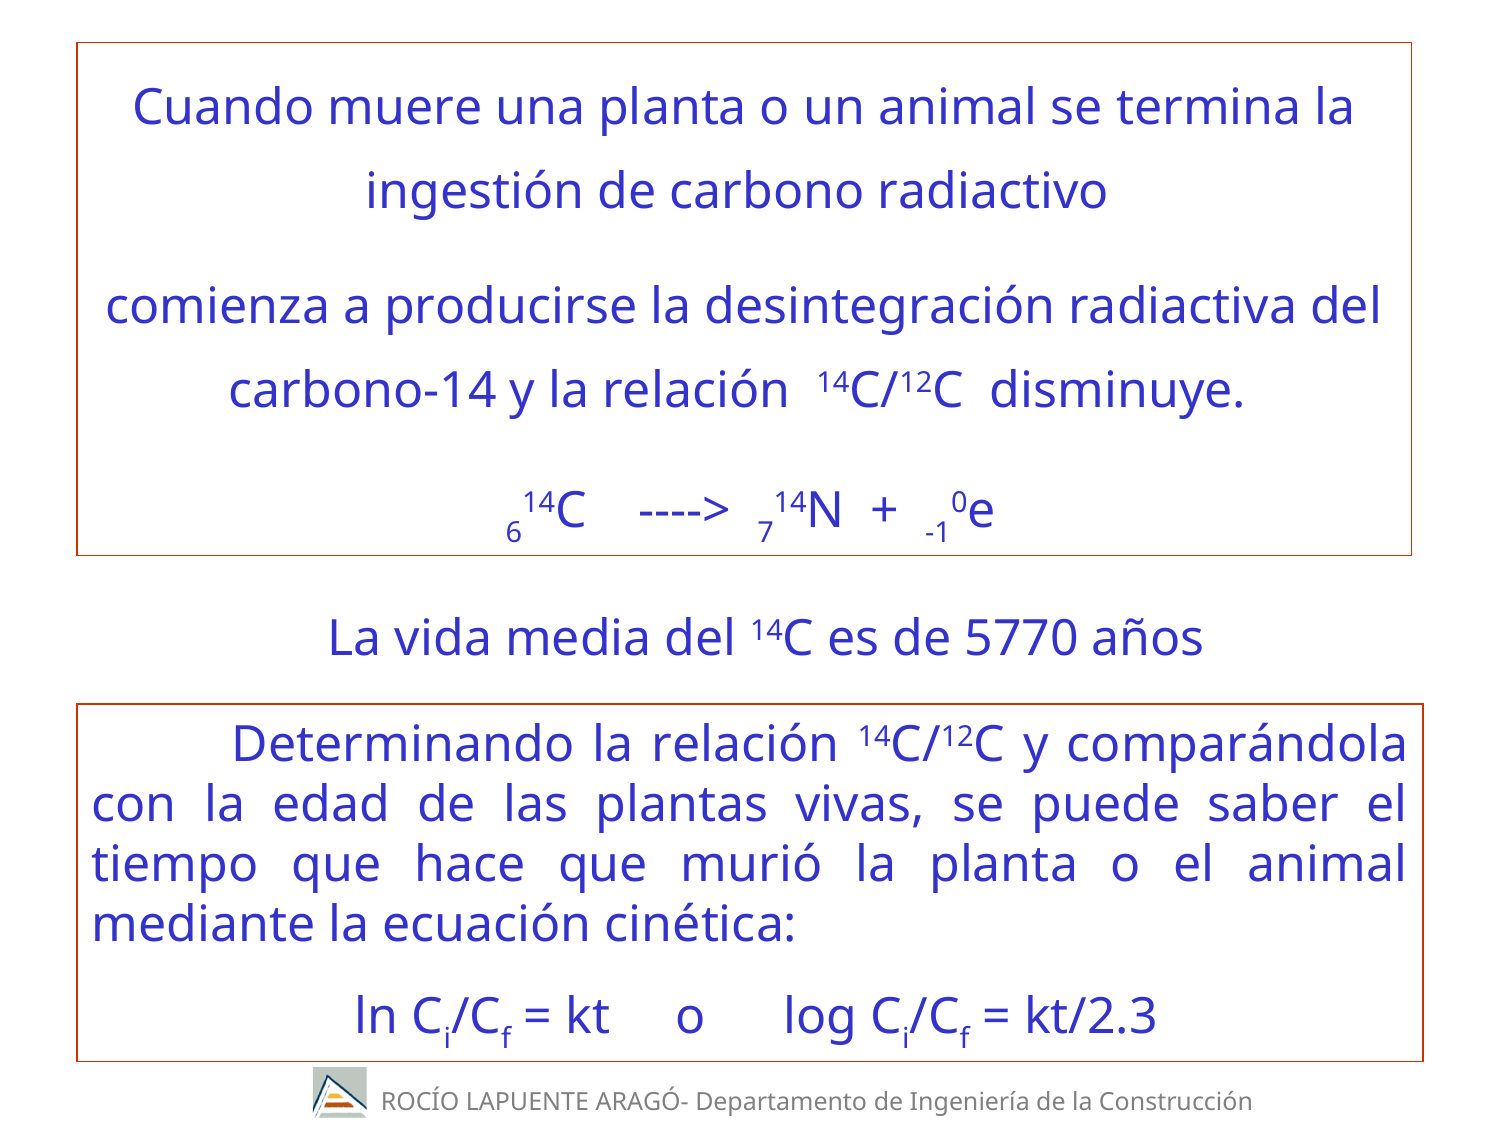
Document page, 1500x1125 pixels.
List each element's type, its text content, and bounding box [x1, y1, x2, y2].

text_box La vida media del 14C es de 5770 años [312, 597, 1247, 674]
text_box Determinando la relación 14C/12C y comparándola con la edad de las plantas vivas, se puede saber el tiempo que hace que murió la planta o el animal mediante la ecuación cinética: ln Ci/Cf = kt o log Ci/Cf = kt/2.3 [76, 704, 1424, 1062]
text_box Cuando muere una planta o un animal se termina la ingestión de carbono radiactivo comienza a producirse la desintegración radiactiva del carbono-14 y la relación 14C/12C disminuye. 614C ----> 714N + -10e [76, 42, 1412, 556]
